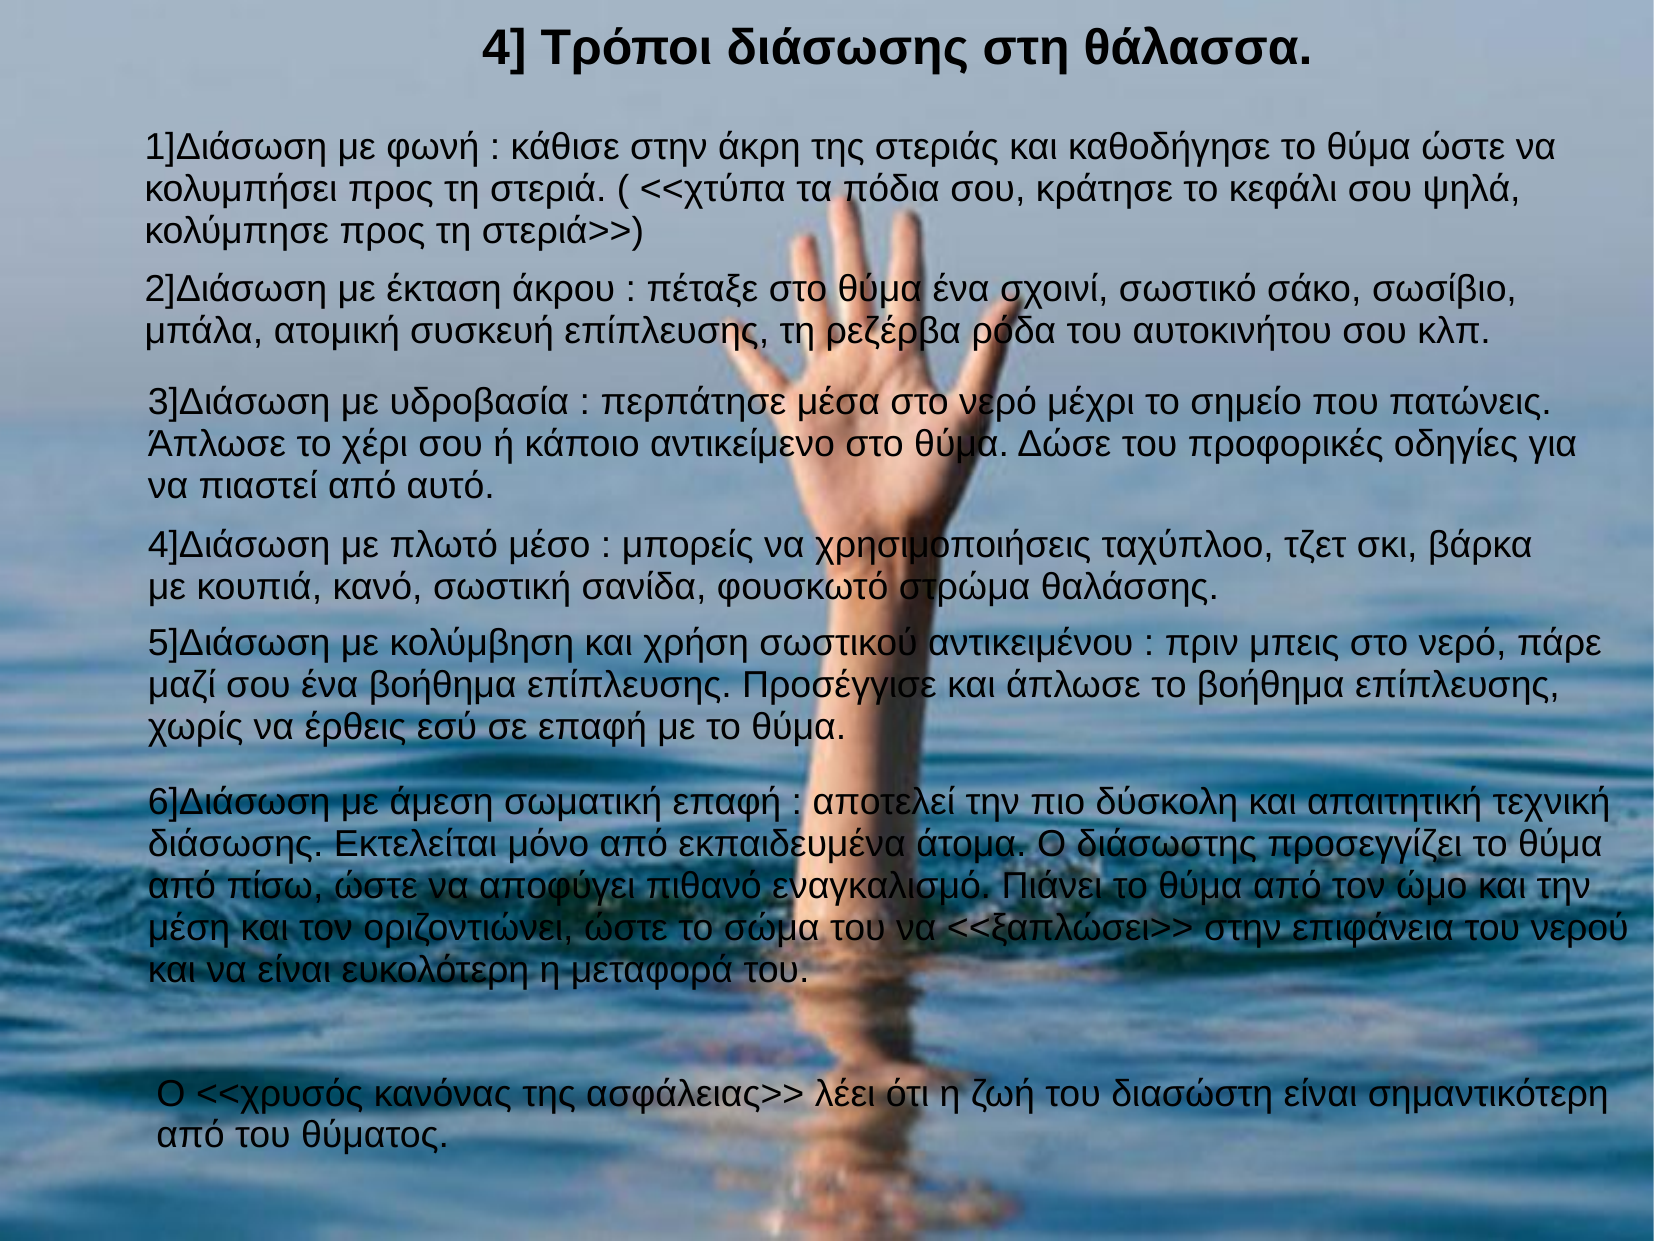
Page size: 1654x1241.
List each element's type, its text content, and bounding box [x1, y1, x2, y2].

text_box 2]Διάσωση με έκταση άκρου : πέταξε στο θύμα ένα σχοινί, σωστικό σάκο, σωσίβιο, μπάλα, ατομική συσκευή επίπλευσης, τη ρεζέρβα ρόδα του αυτοκινήτου σου κλπ. [129, 259, 1651, 426]
text_box Ο <<χρυσός κανόνας της ασφάλειας>> λέει ότι η ζωή του διασώστη είναι σημαντικότερη από του θύματος. [141, 1064, 1654, 1241]
text_box 6]Διάσωση με άμεση σωματική επαφή : αποτελεί την πιο δύσκολη και απαιτητική τεχνική διάσωσης. Εκτελείται μόνο από εκπαιδευμένα άτομα. Ο διάσωστης προσεγγίζει το θύμα από πίσω, ώστε να αποφύγει πιθανό εναγκαλισμό. Πιάνει το θύμα από τον ώμο και την μέση και τον οριζοντιώνει, ώστε το σώμα του να <<ξαπλώσει>> στην επιφάνεια του νερού και να είναι ευκολότερη η μεταφορά του. [133, 773, 1654, 1065]
text_box 3]Διάσωση με υδροβασία : περπάτησε μέσα στο νερό μέχρι το σημείο που πατώνεις. Άπλωσε το χέρι σου ή κάποιο αντικείμενο στο θύμα. Δώσε του προφορικές οδηγίες για να πιαστεί από αυτό. [133, 373, 1607, 614]
text_box 4]Διάσωση με πλωτό μέσο : μπορείς να χρησιμοποιήσεις ταχύπλοο, τζετ σκι, βάρκα με κουπιά, κανό, σωστική σανίδα, φουσκωτό στρώμα θαλάσσης. [133, 516, 1585, 614]
text_box 4] Τρόποι διάσωσης στη θάλασσα. [401, 11, 1394, 118]
picture [0, 0, 1654, 1241]
text_box 1]Διάσωση με φωνή : κάθισε στην άκρη της στεριάς και καθοδήγησε το θύμα ώστε να κολυμπήσει προς τη στεριά. ( <<χτύπα τα πόδια σου, κράτησε το κεφάλι σου ψηλά, κολύμπησε προς τη στεριά>>) [129, 118, 1606, 259]
text_box 5]Διάσωση με κολύμβηση και χρήση σωστικού αντικειμένου : πριν μπεις στο νερό, πάρε μαζί σου ένα βοήθημα επίπλευσης. Προσέγγισε και άπλωσε το βοήθημα επίπλευσης, χωρίς να έρθεις εσύ σε επαφή με το θύμα. [133, 614, 1654, 773]
